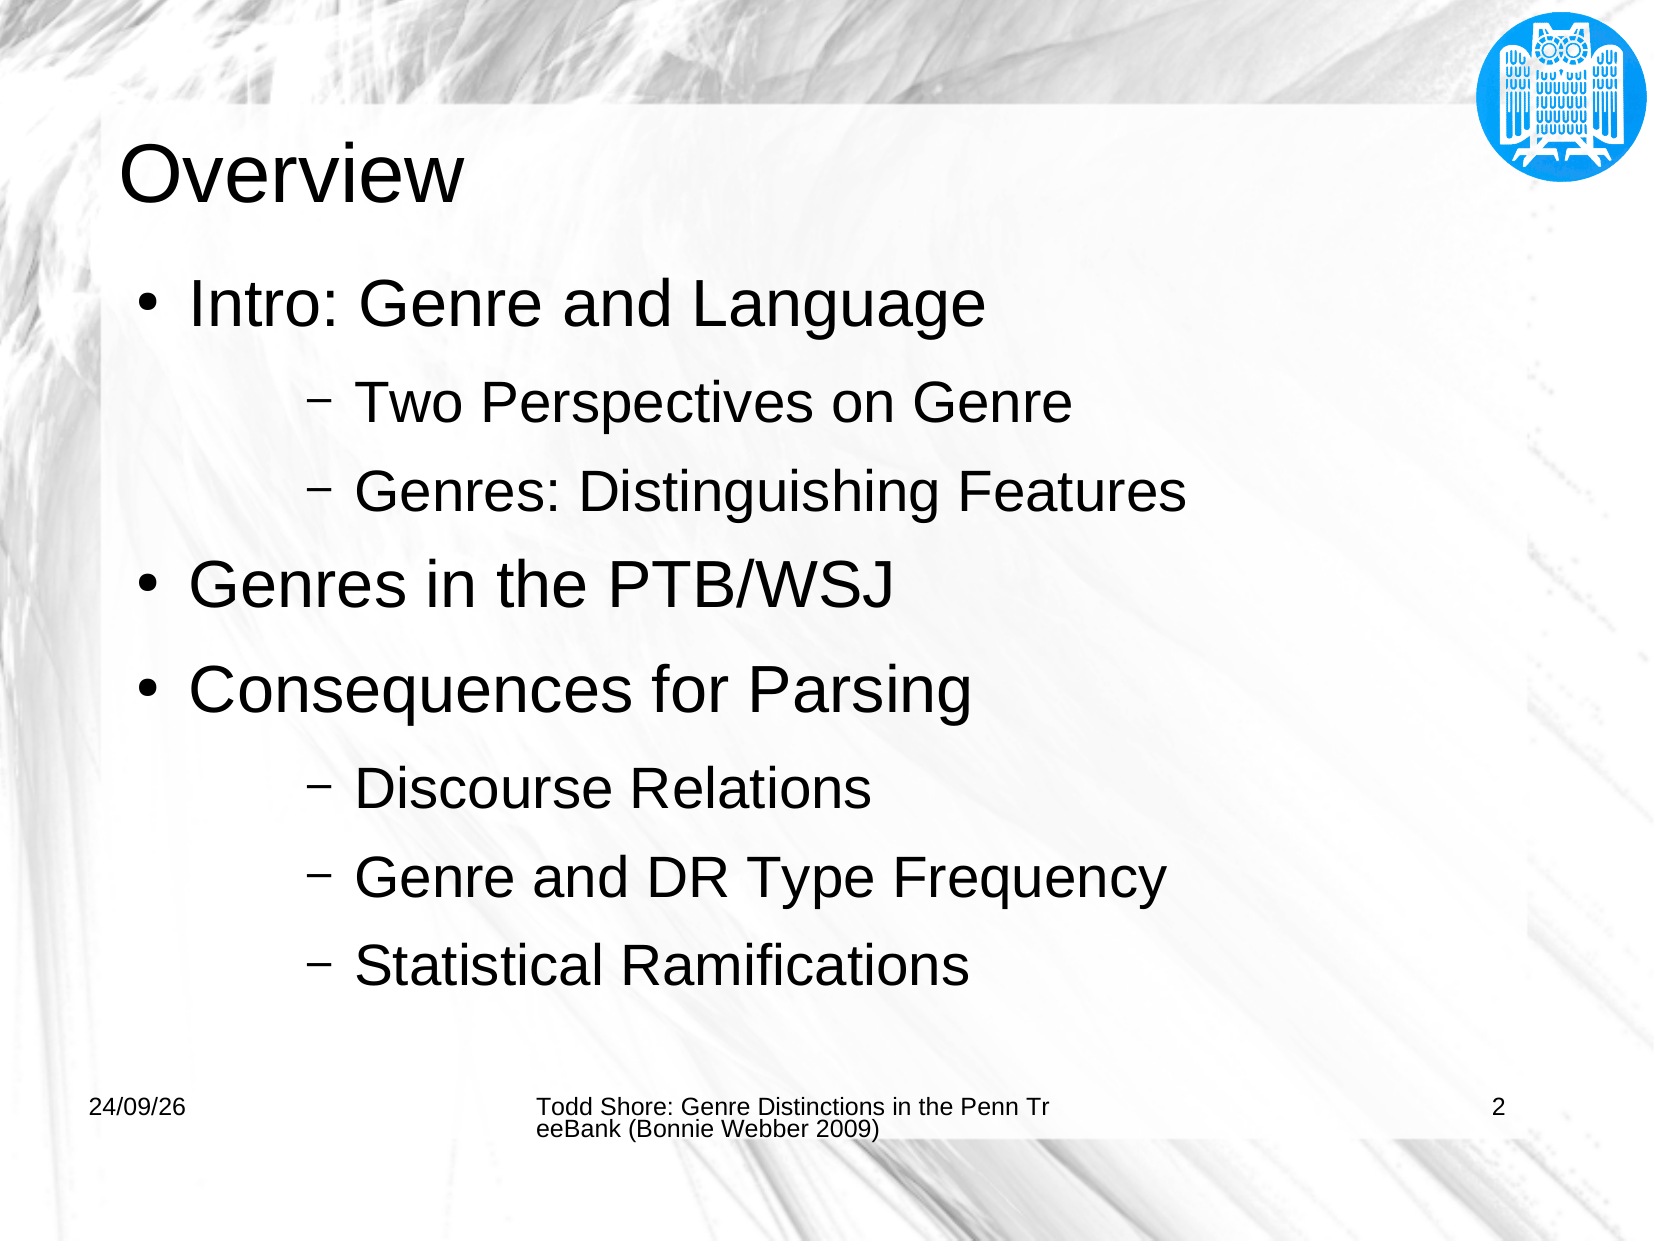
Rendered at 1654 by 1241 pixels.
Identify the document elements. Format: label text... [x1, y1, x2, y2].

picture [0, 0, 1654, 1241]
title Overview [118, 112, 1506, 237]
list Intro: Genre and Language Two Perspectives on Genre Genres: Distinguishing Features Genres in the PTB/WSJ Consequences for Parsing Discourse Relations Genre and DR Type Frequency Statistical Ramifications [118, 265, 1571, 1064]
